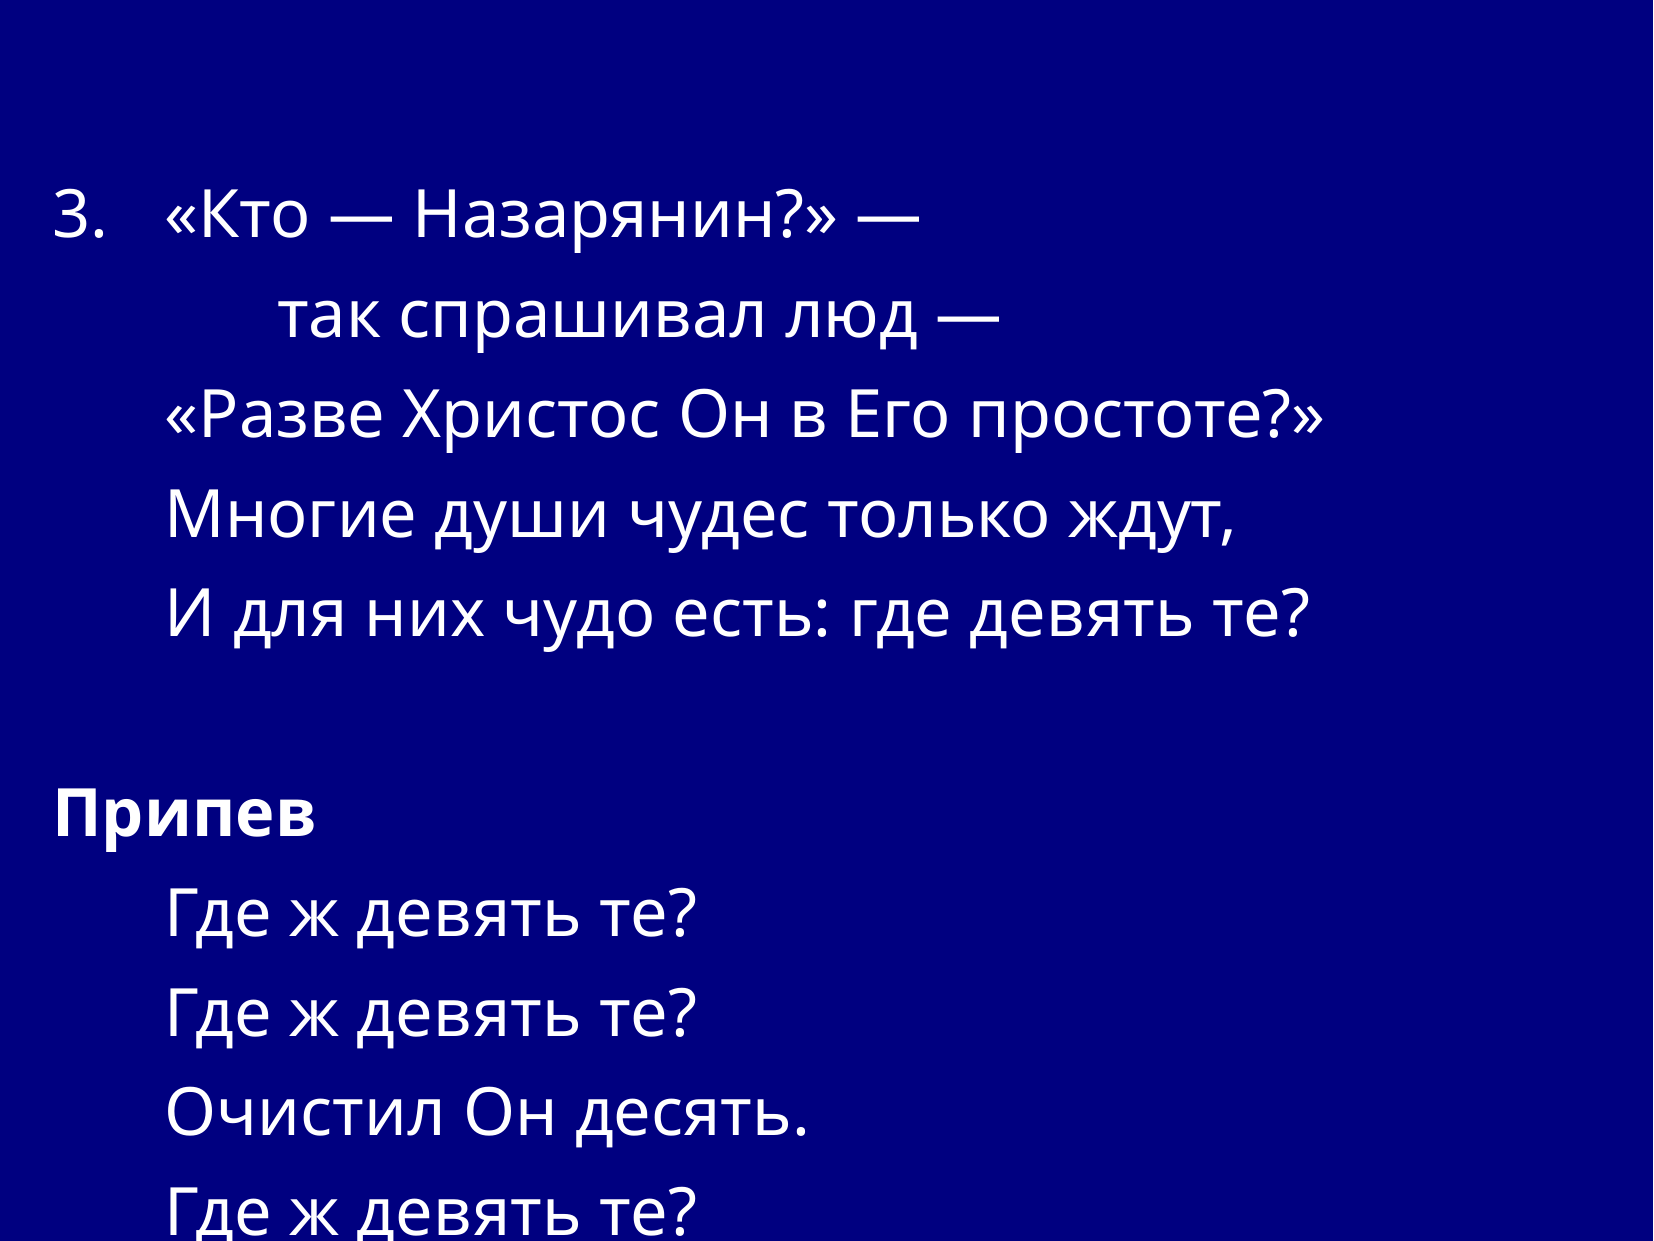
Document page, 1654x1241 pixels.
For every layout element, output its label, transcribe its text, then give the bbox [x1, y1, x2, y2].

text_box 3. «Кто — Назарянин?» — так спрашивал люд — «Разве Христос Он в Его простоте?» Многие души чудес только ждут, И для них чудо есть: где девять те? Припев Где ж девять те? Где ж девять те? Очистил Он десять. Где ж девять те? [37, 150, 1653, 1163]
